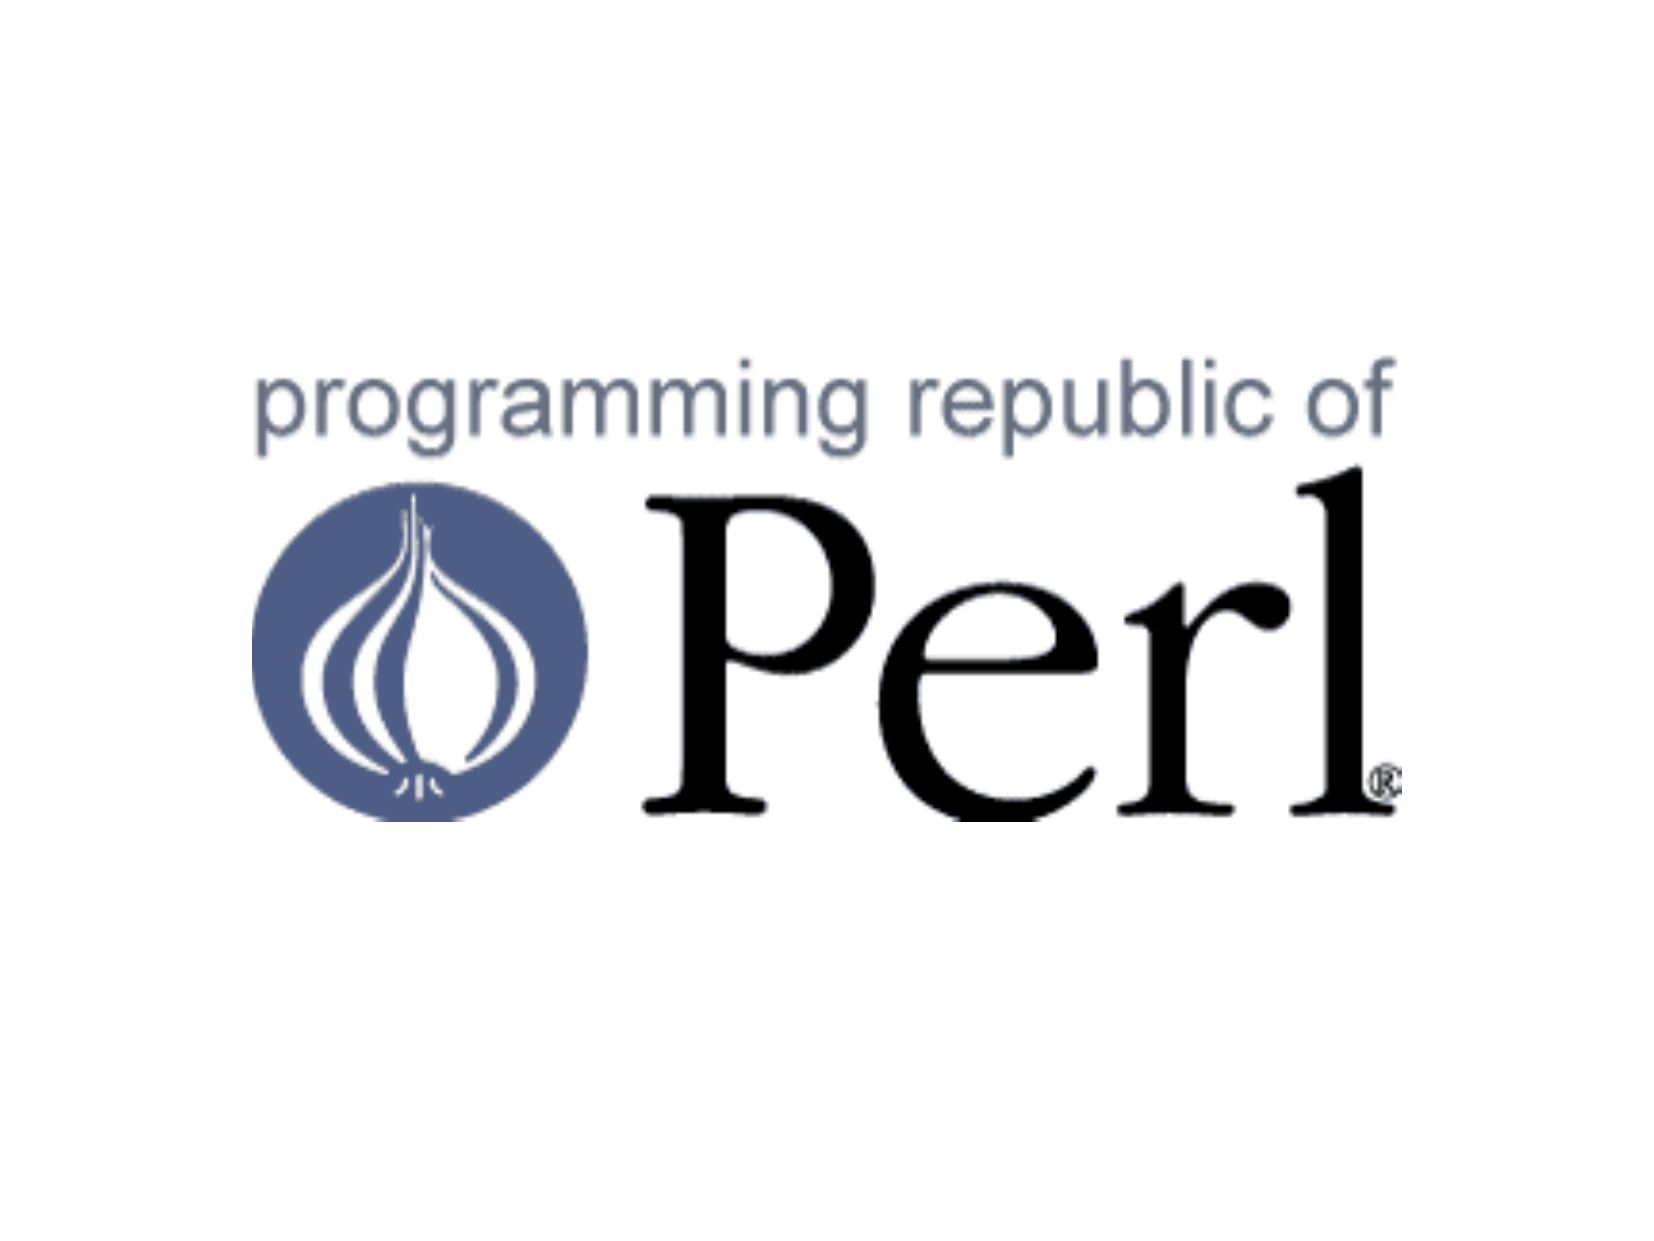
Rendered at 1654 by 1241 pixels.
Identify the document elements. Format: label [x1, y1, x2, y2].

picture [252, 342, 1402, 822]
